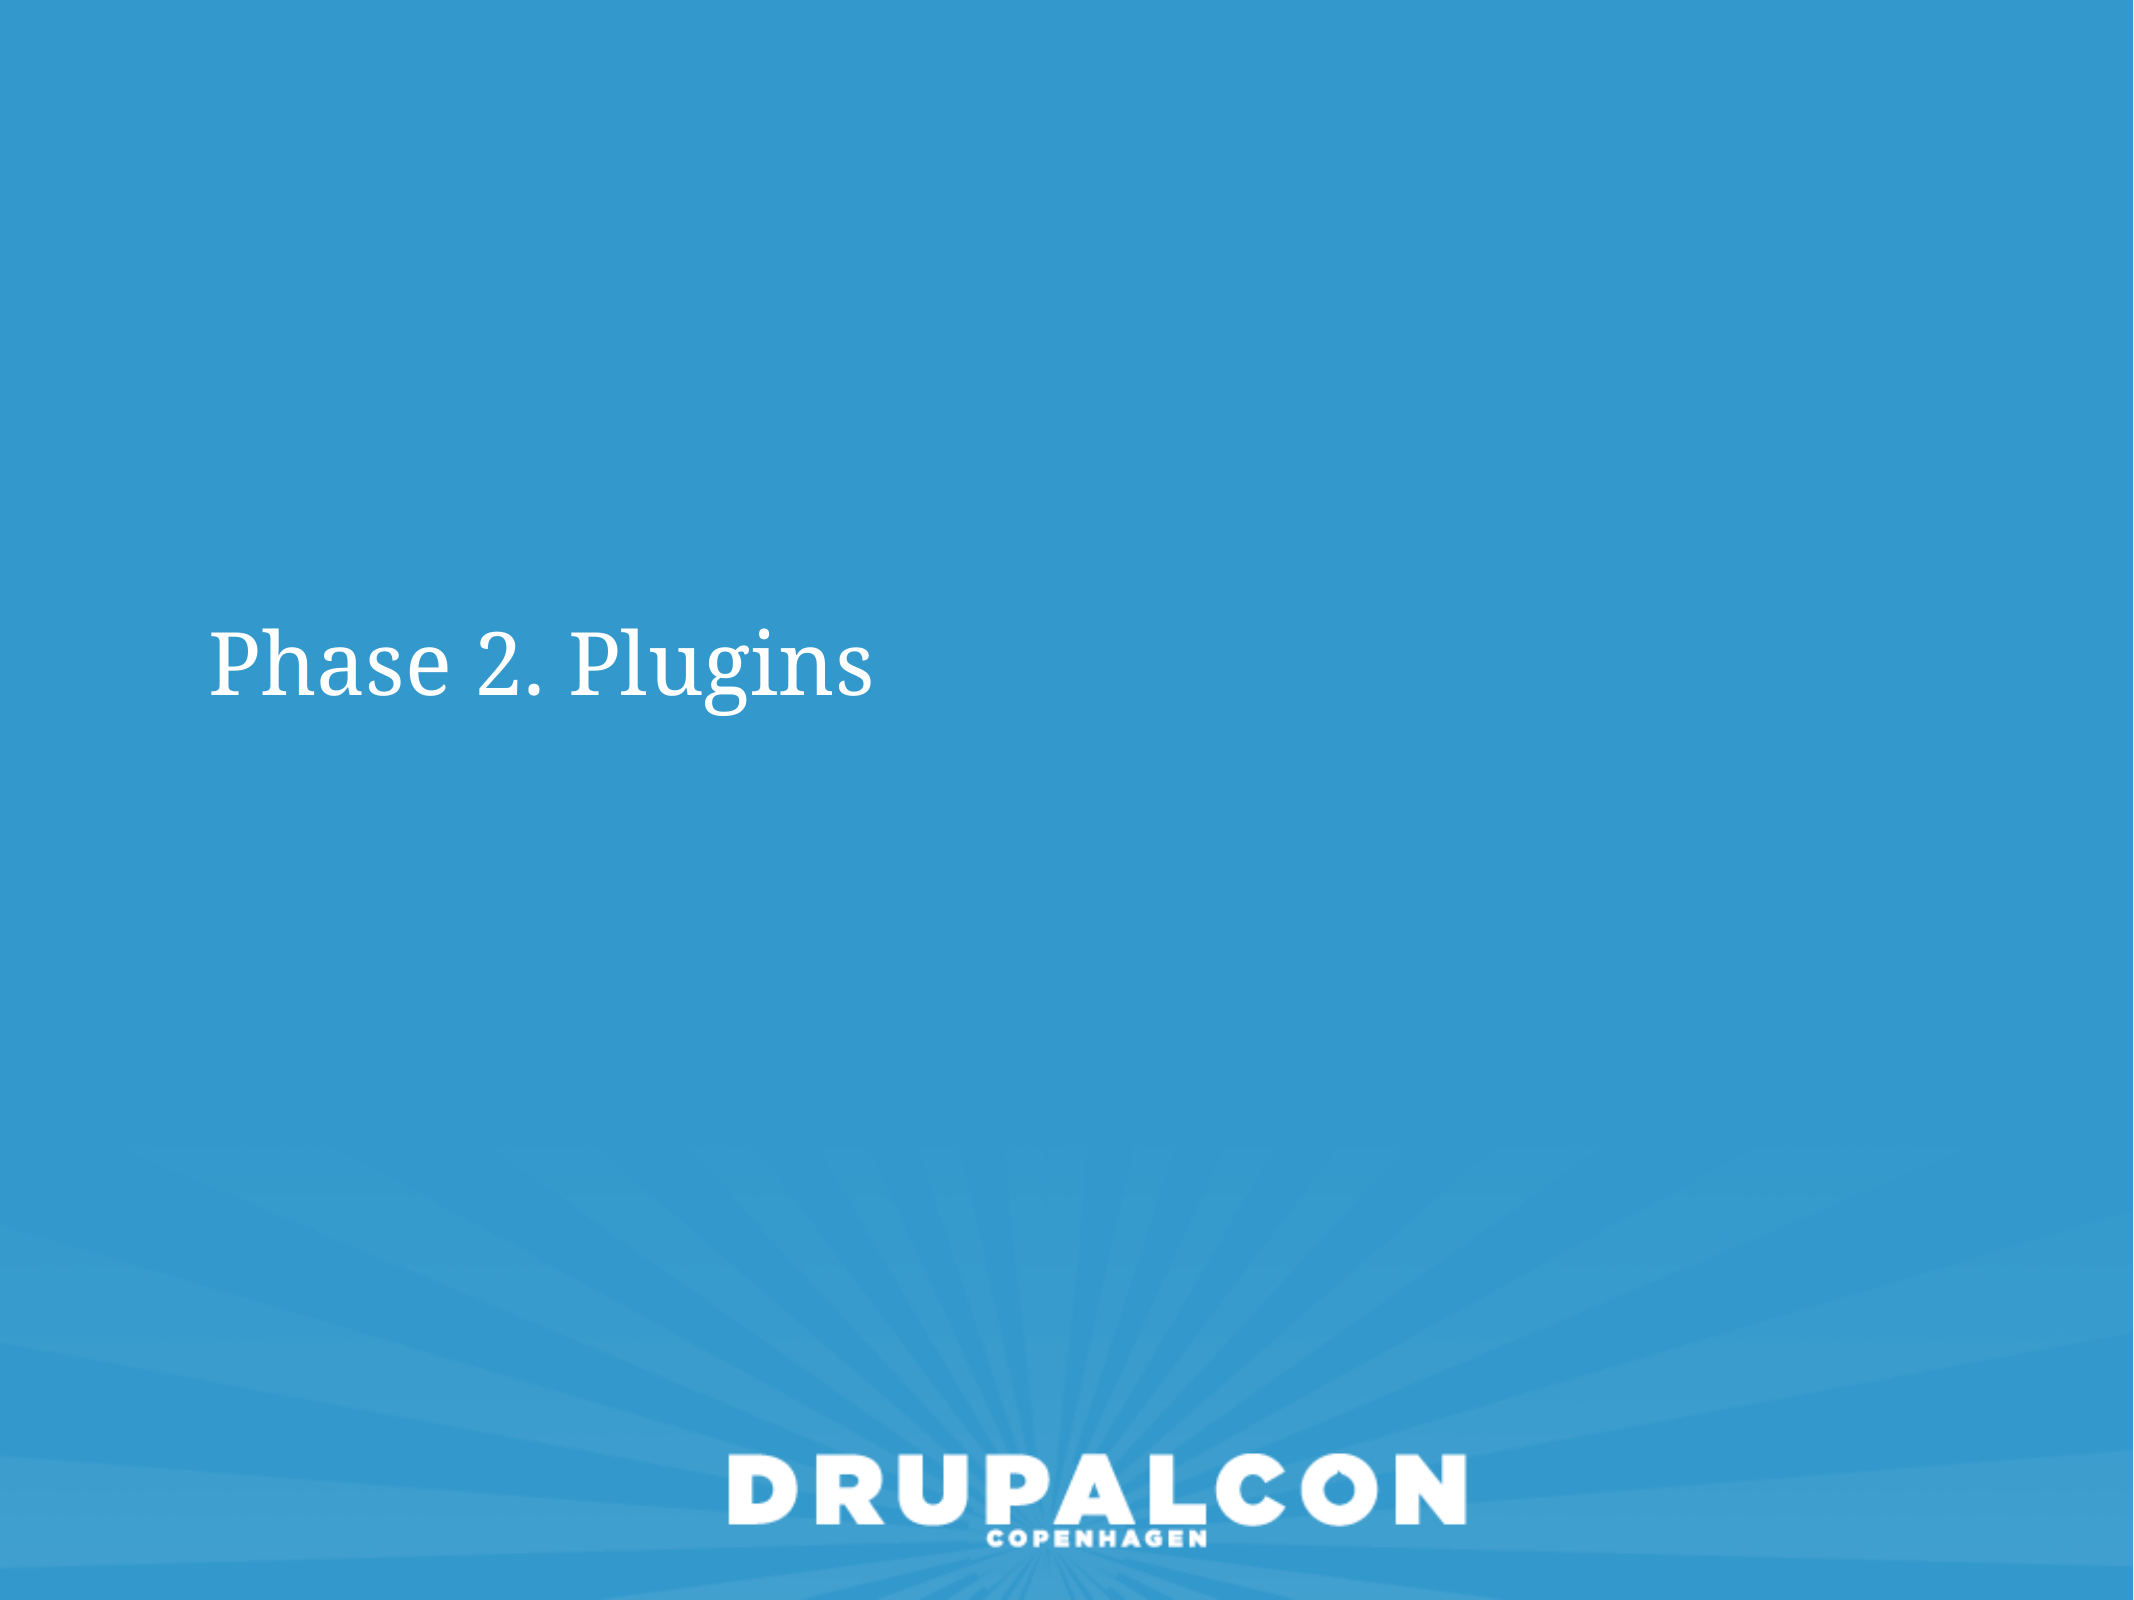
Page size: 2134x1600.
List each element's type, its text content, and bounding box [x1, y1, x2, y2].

subtitle Phase 2. Plugins [208, 30, 1925, 1291]
picture [0, 0, 2134, 1600]
